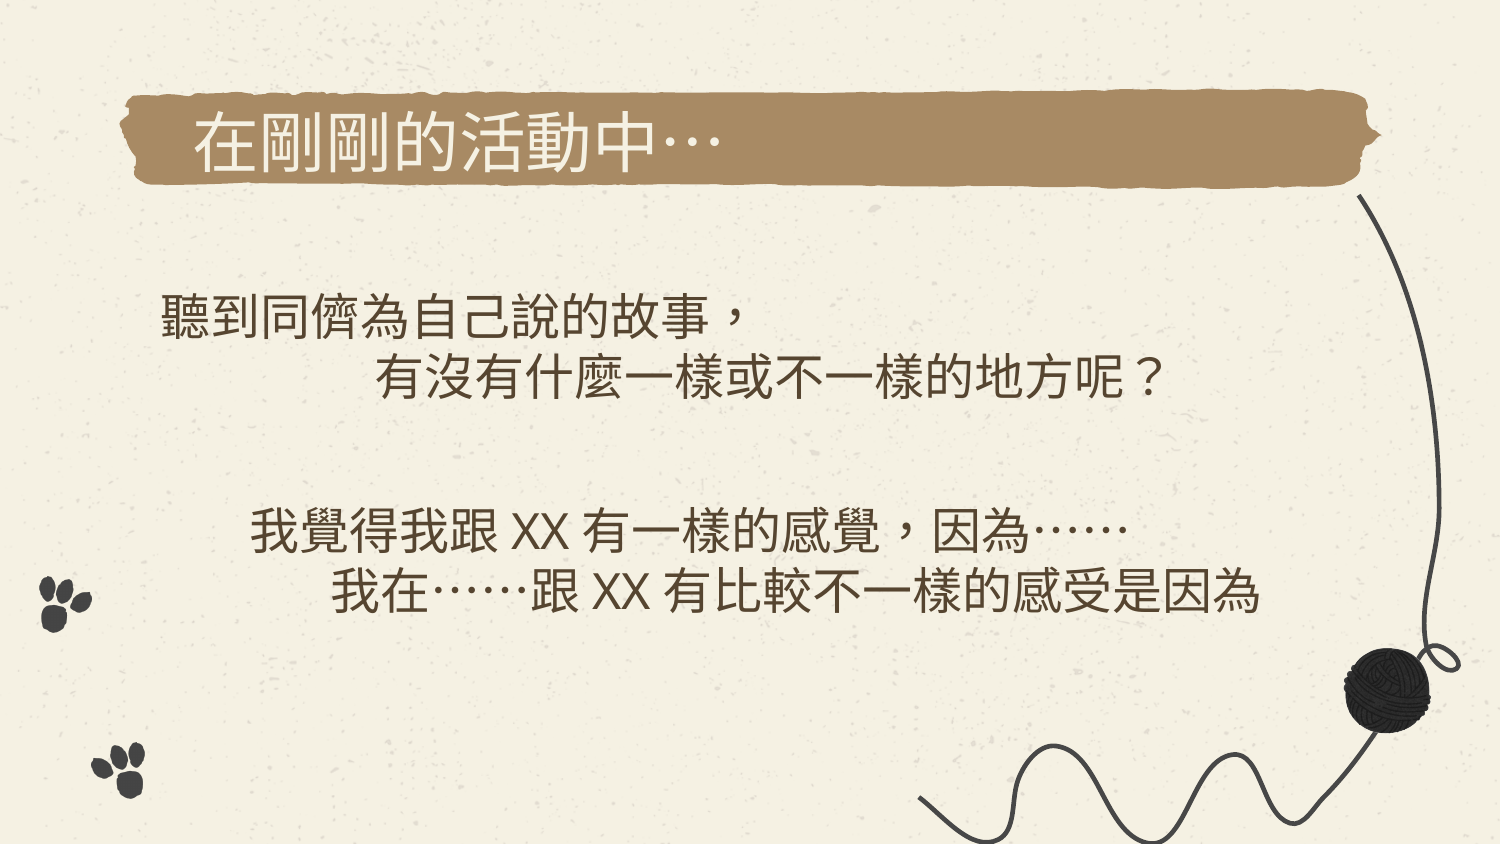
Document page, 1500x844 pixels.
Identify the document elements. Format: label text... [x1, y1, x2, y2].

text_box 我覺得我跟XX有一樣的感覺，因為…… 我在……跟XX有比較不一樣的感受是因為 [234, 492, 1278, 628]
text_box 聽到同儕為自己說的故事， 有沒有什麼一樣或不一樣的地方呢？ [145, 277, 1189, 413]
picture [0, 0, 1500, 844]
picture [996, 749, 1139, 844]
text_box 在剛剛的活動中… [177, 93, 945, 189]
